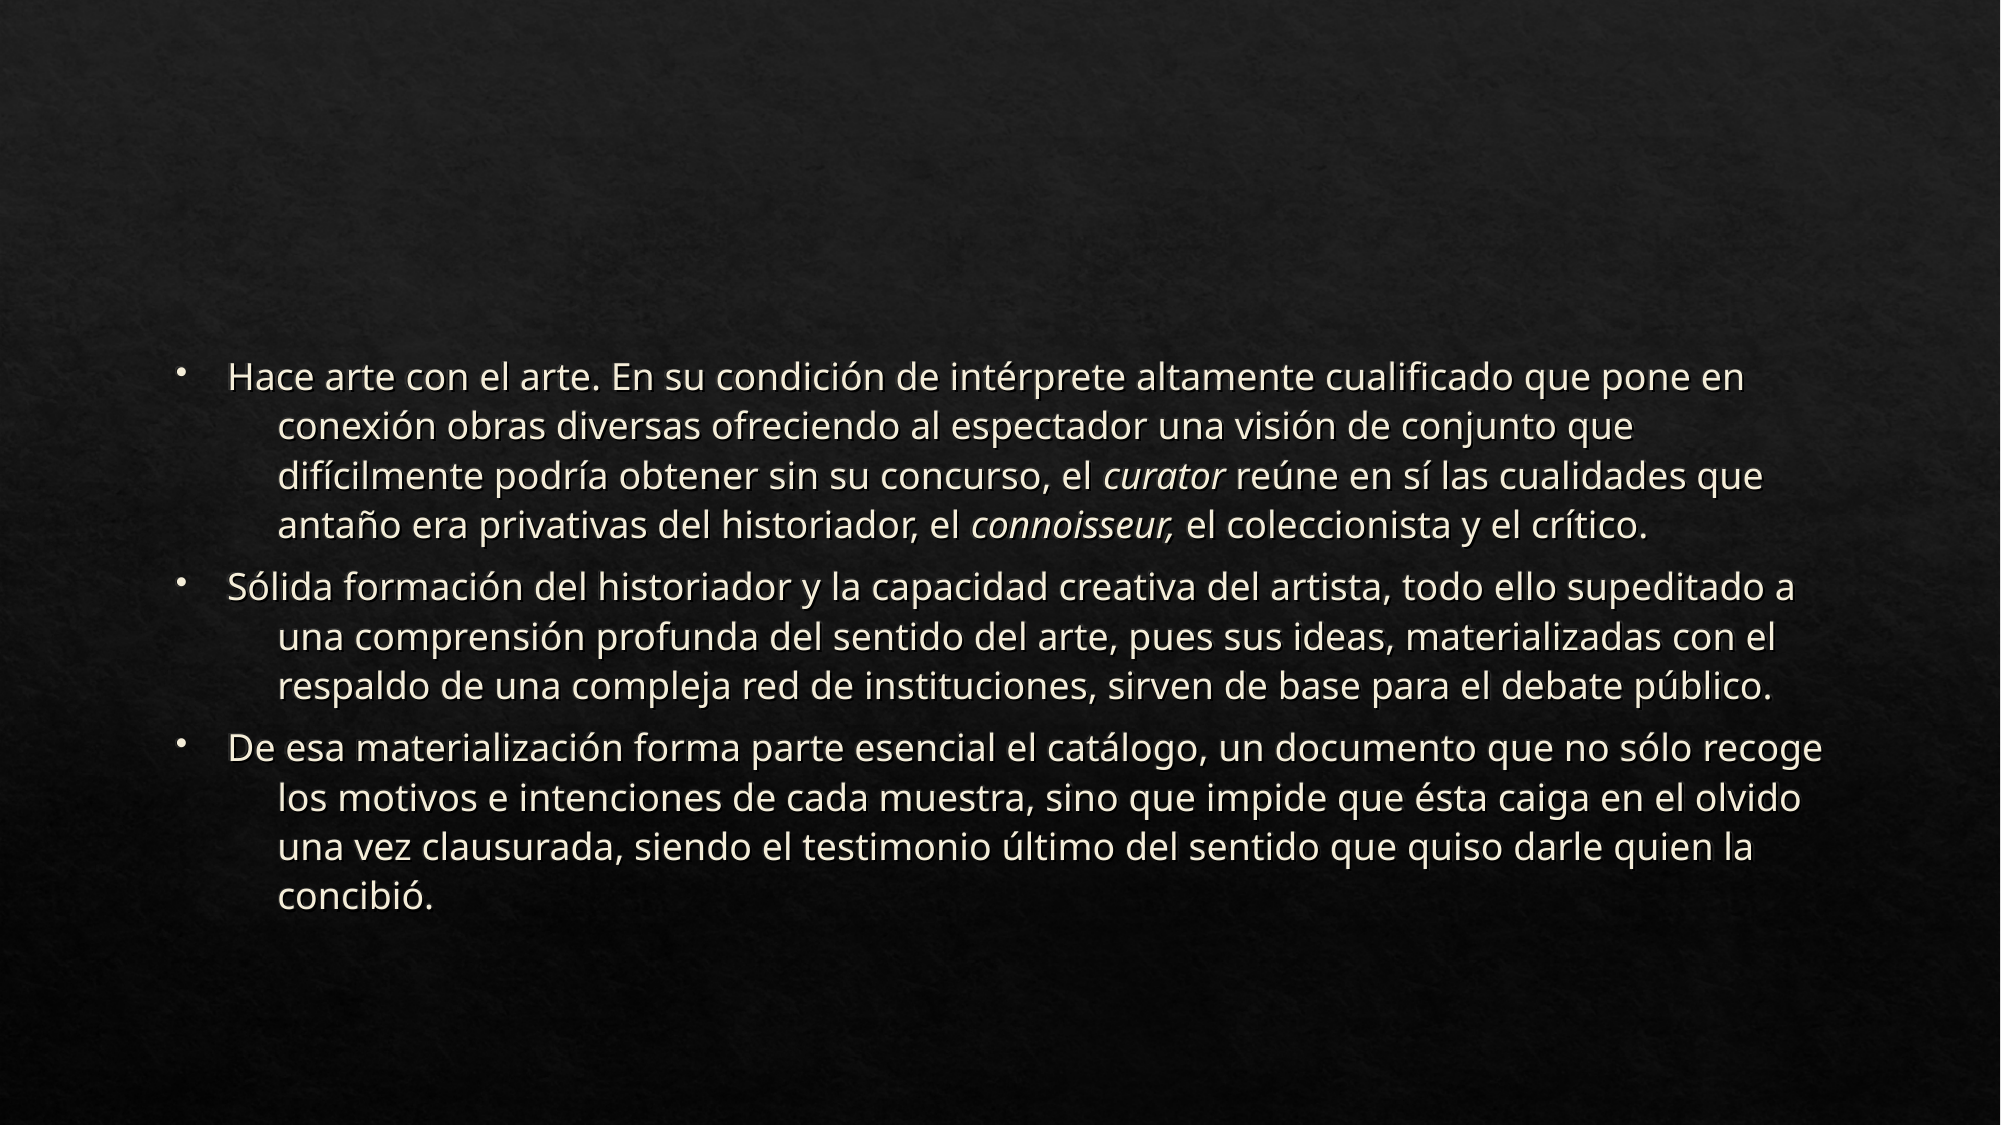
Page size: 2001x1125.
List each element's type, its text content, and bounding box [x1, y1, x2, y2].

list Hace arte con el arte. En su condición de intérprete altamente cualificado que pone en conexión obras diversas ofreciendo al espectador una visión de conjunto que difícilmente podría obtener sin su concurso, el curator reúne en sí las cualidades que antaño era privativas del historiador, el connoisseur, el coleccionista y el crítico. Sólida formación del historiador y la capacidad creativa del artista, todo ello supeditado a una comprensión profunda del sentido del arte, pues sus ideas, materializadas con el respaldo de una compleja red de instituciones, sirven de base para el debate público. De esa materialización forma parte esencial el catálogo, un documento que no sólo recoge los motivos e intenciones de cada muestra, sino que impide que ésta caiga en el olvido una vez clausurada, siendo el testimonio último del sentido que quiso darle quien la concibió. [149, 340, 1849, 951]
